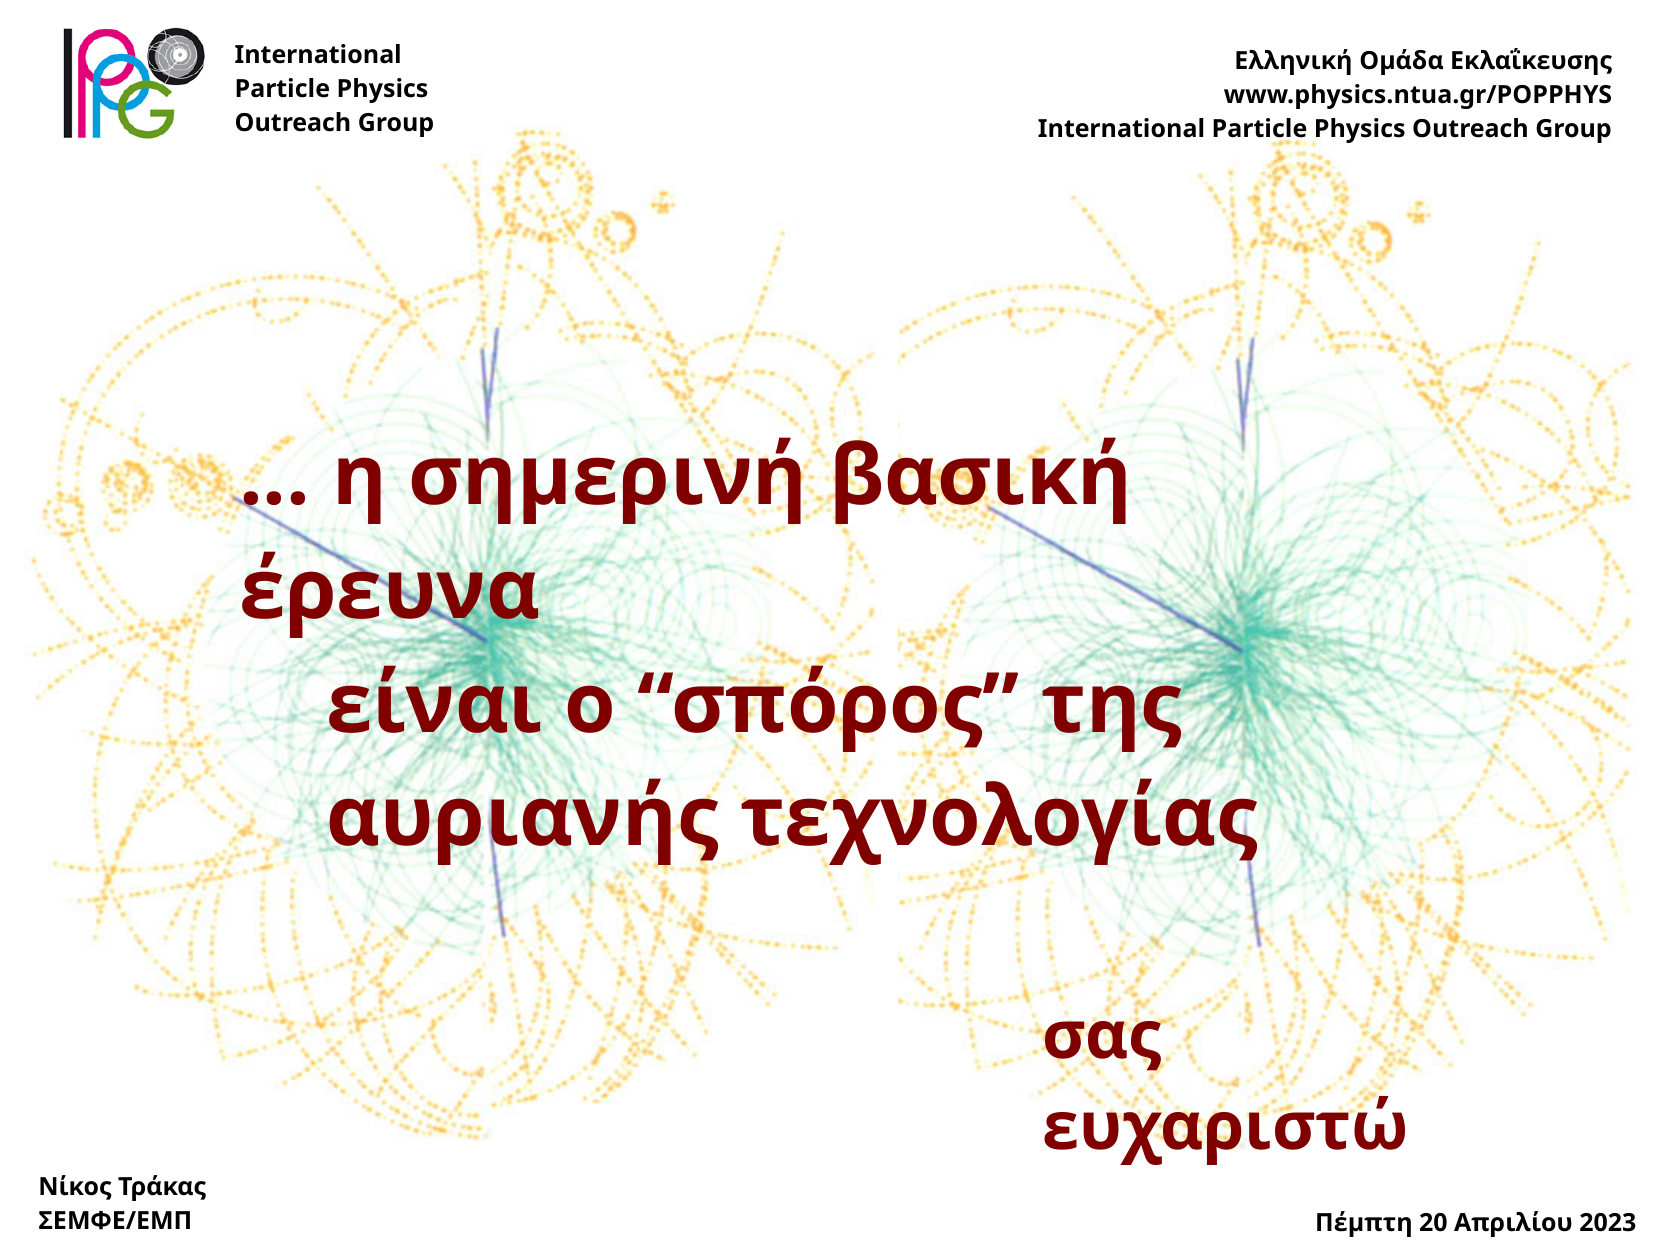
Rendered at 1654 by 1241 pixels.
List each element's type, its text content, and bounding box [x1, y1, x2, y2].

picture [0, 5, 1654, 1241]
text_box σας ευχαριστώ [1027, 980, 1560, 1087]
text_box ... η σημερινή βασική έρευνα είναι ο “σπόρος” της αυριανής τεχνολογίας [224, 408, 1465, 745]
